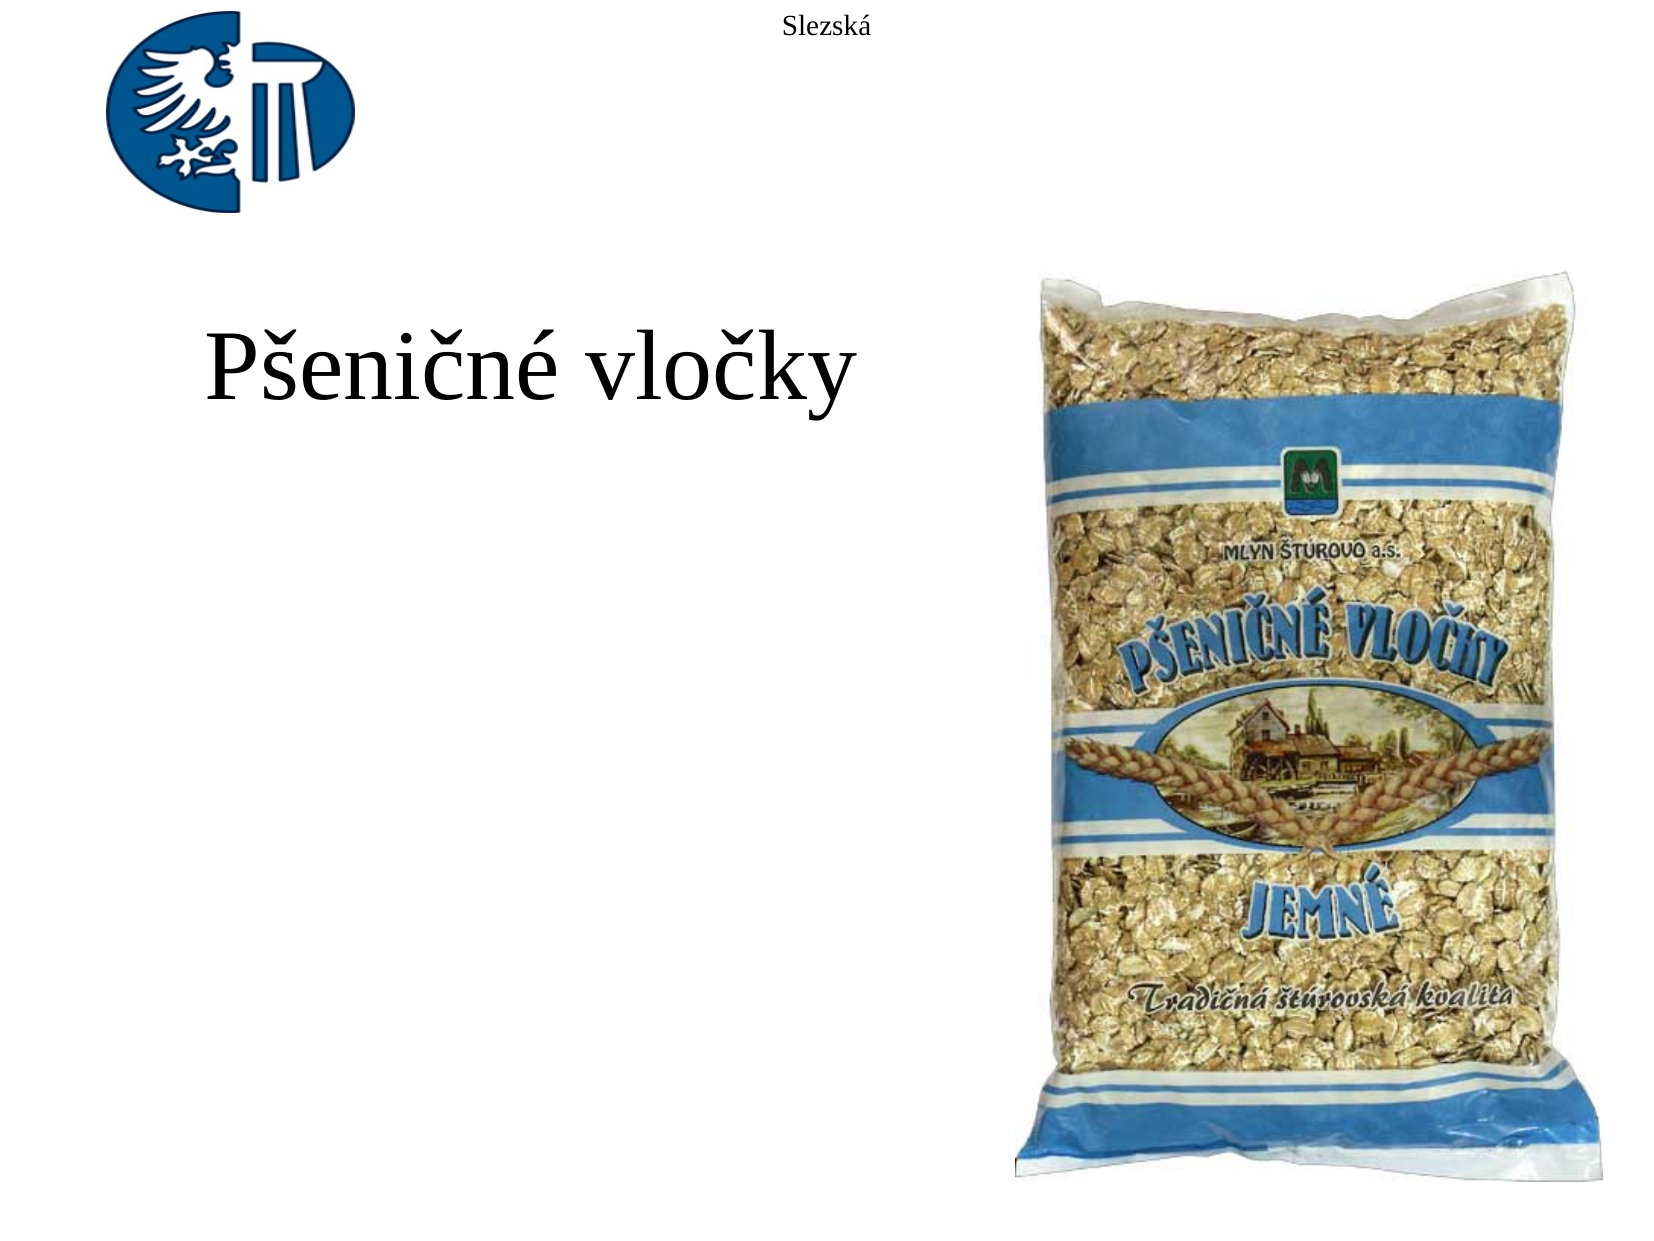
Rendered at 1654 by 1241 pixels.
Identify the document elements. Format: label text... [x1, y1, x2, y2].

title Pšeničné vločky [0, 200, 1276, 532]
picture [106, 11, 355, 200]
picture [1015, 271, 1603, 1182]
